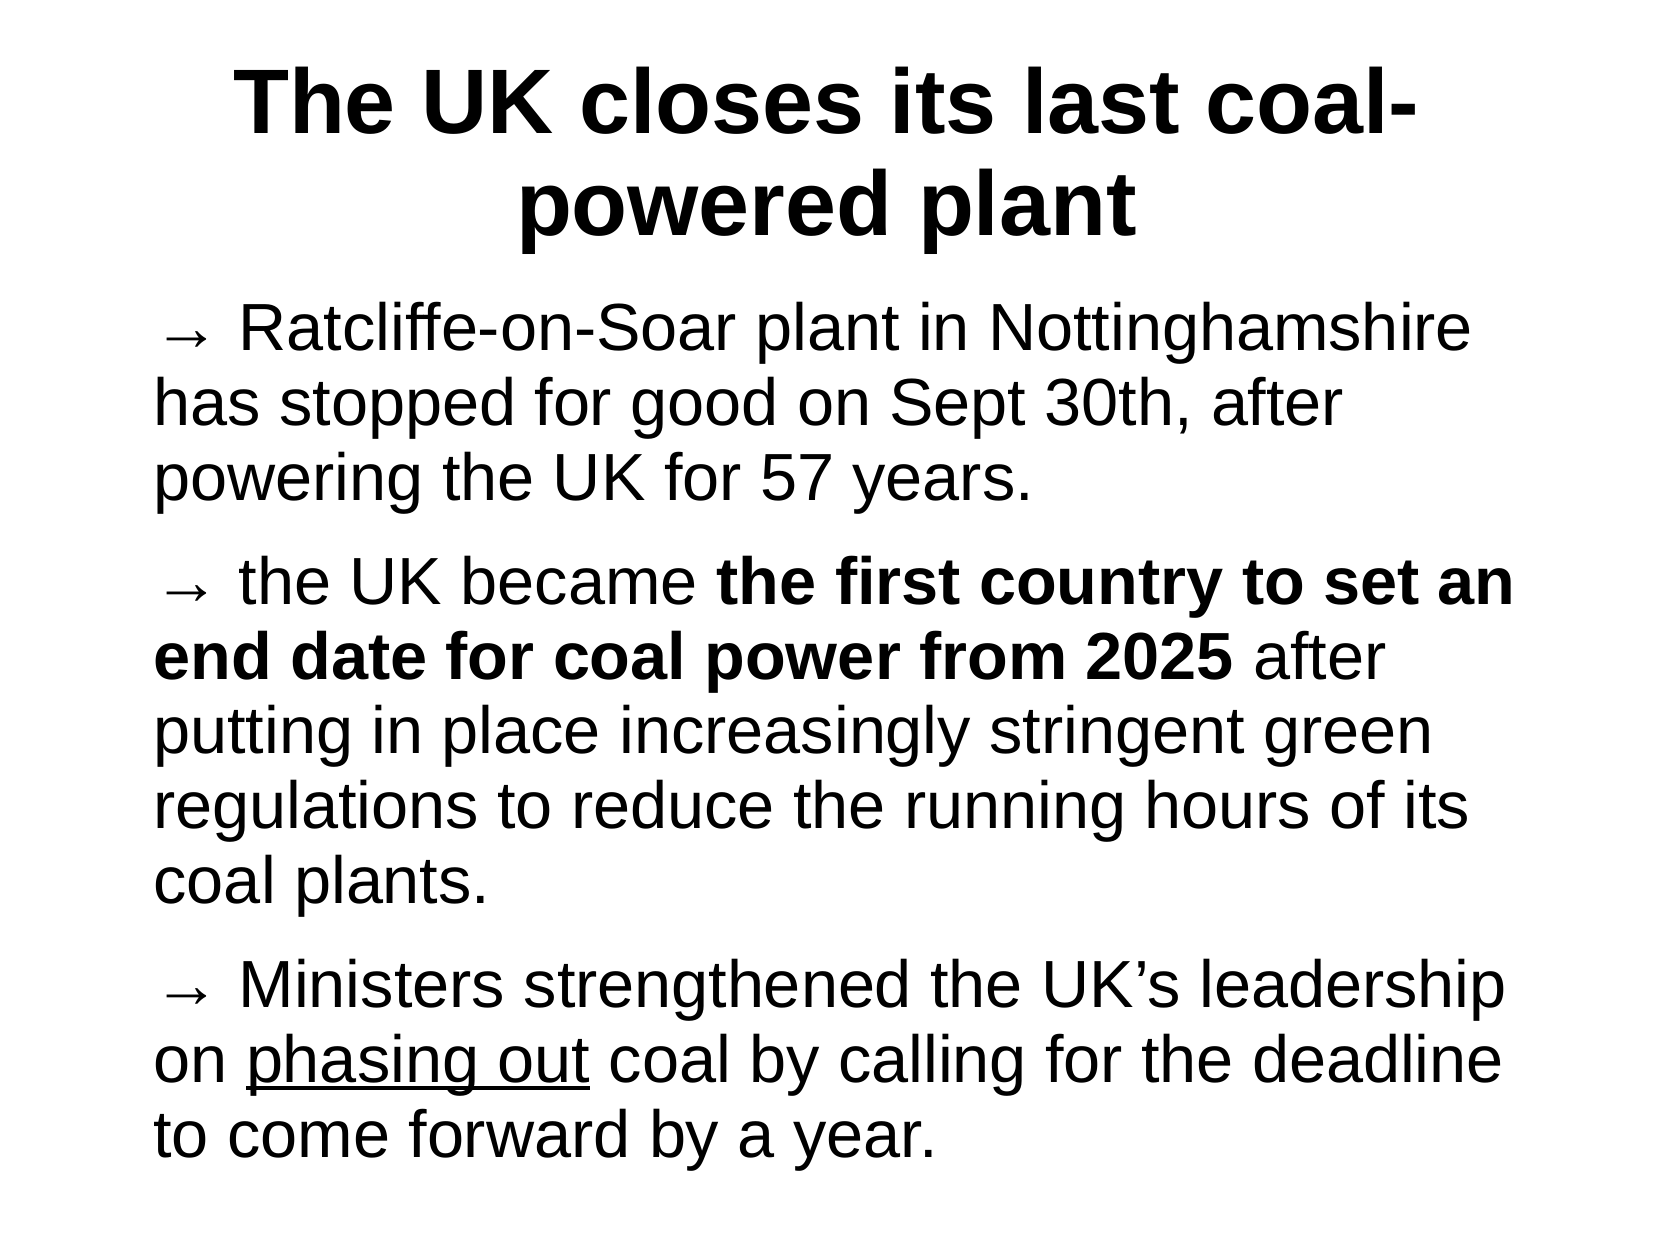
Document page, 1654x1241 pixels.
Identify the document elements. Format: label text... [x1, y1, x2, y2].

list → Ratcliffe-on-Soar plant in Nottinghamshire has stopped for good on Sept 30th, after powering the UK for 57 years. → the UK became the first country to set an end date for coal power from 2025 after putting in place increasingly stringent green regulations to reduce the running hours of its coal plants. → Ministers strengthened the UK’s leadership on phasing out coal by calling for the deadline to come forward by a year. [82, 290, 1571, 1170]
title The UK closes its last coal-powered plant [82, 49, 1571, 257]
